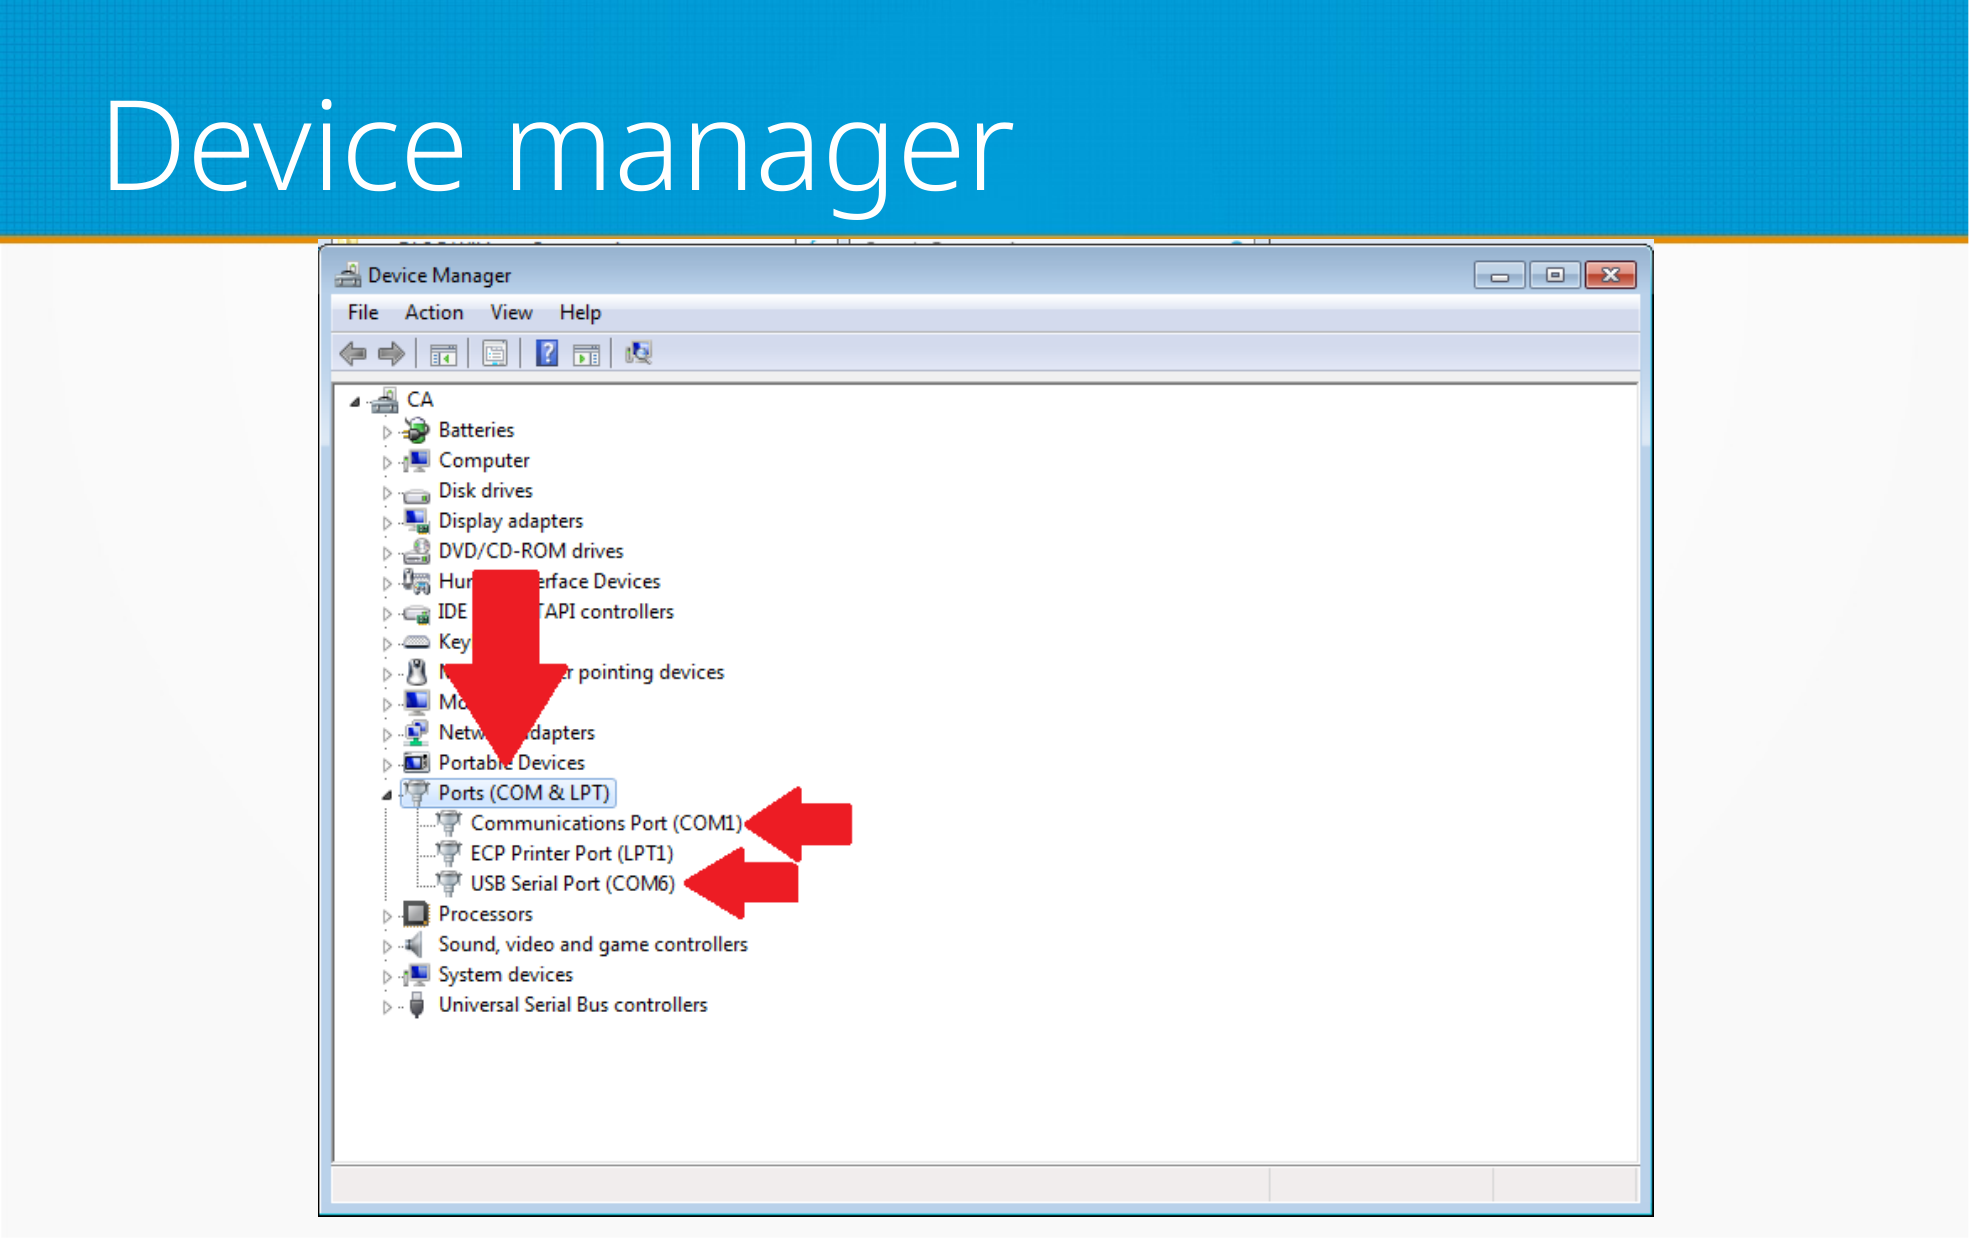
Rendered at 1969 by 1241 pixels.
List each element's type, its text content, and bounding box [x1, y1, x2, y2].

title Device manager [98, 19, 1870, 227]
picture [0, 233, 1969, 1241]
